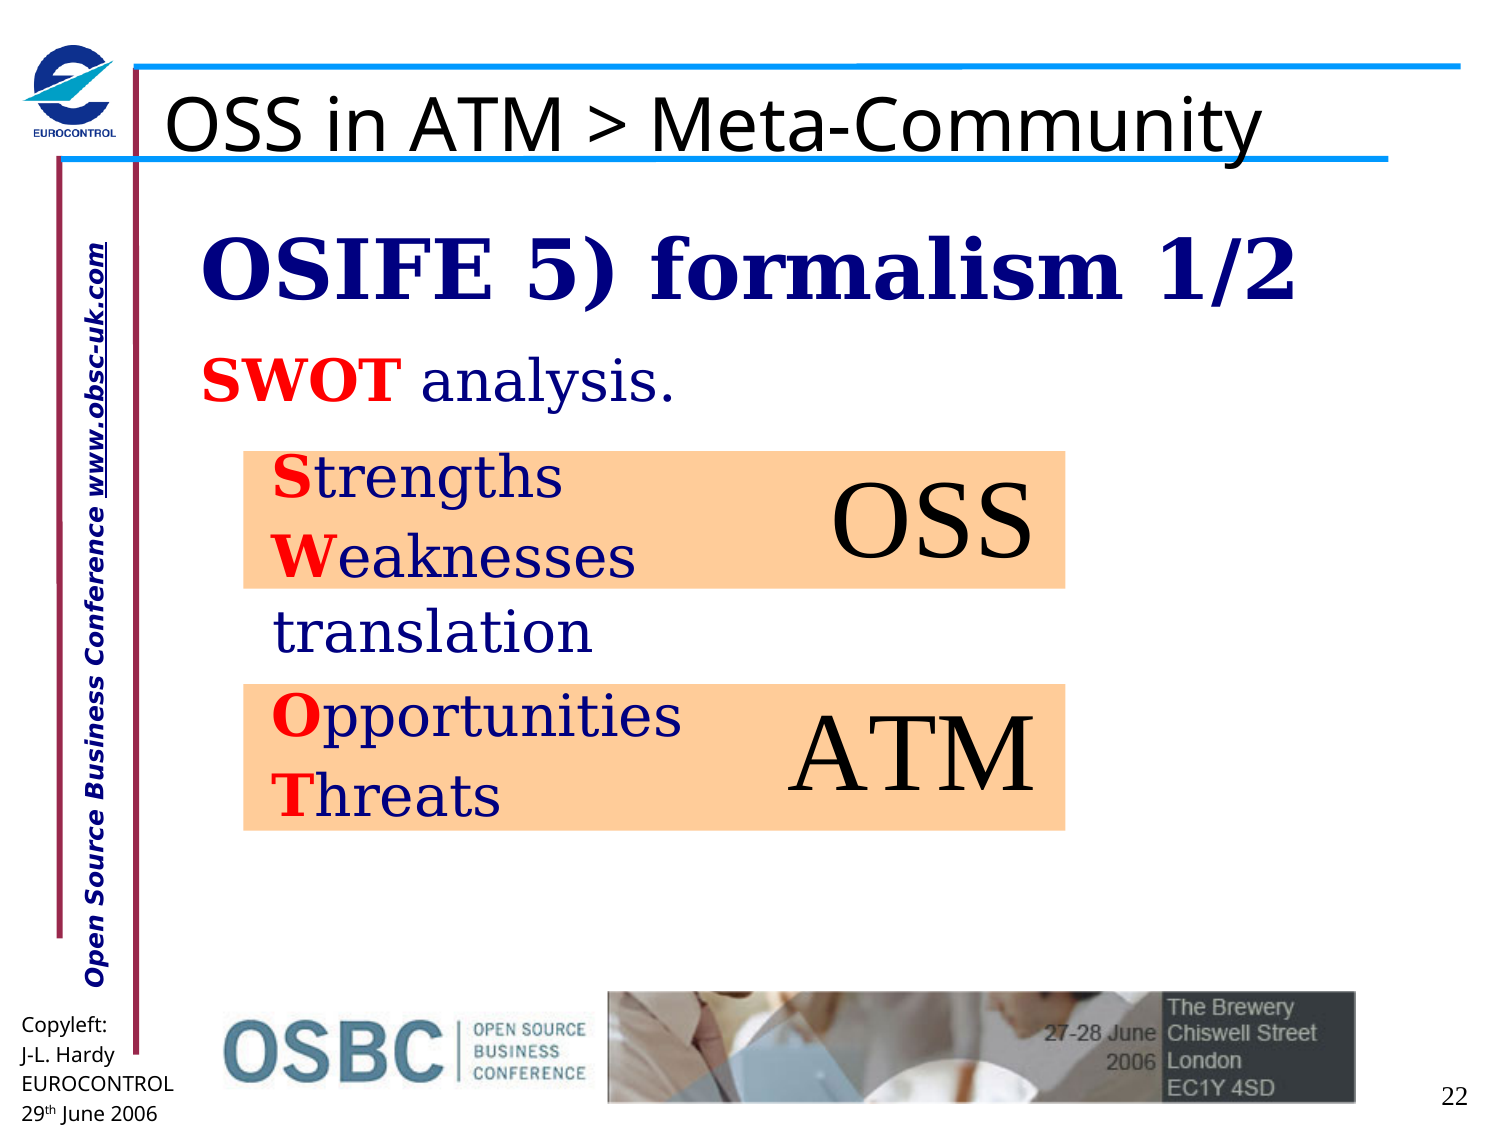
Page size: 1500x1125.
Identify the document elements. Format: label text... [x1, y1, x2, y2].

list OSIFE 5) formalism 1/2 SWOT analysis. Strengths Weaknesses Opportunities Threats [165, 220, 1411, 1022]
picture [22, 45, 116, 137]
picture [201, 1022, 1356, 1104]
list translation [236, 597, 765, 666]
